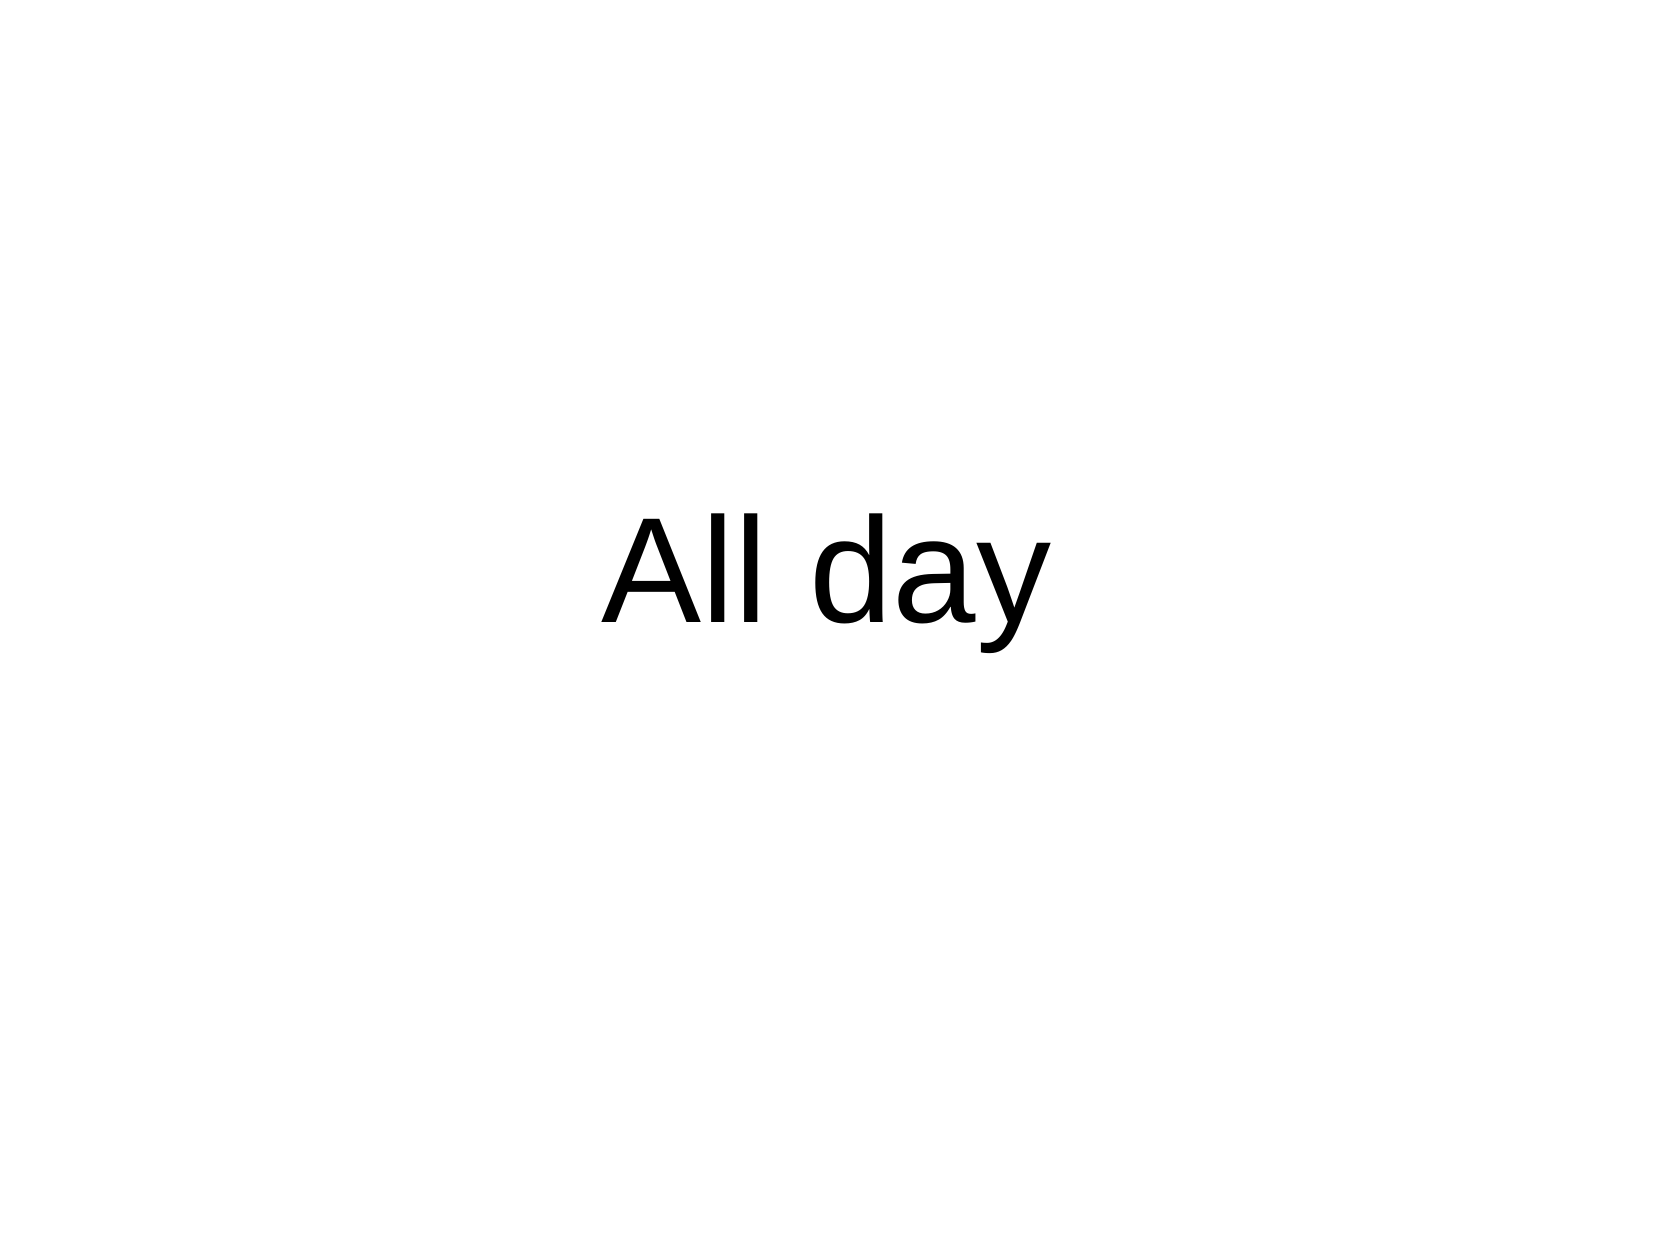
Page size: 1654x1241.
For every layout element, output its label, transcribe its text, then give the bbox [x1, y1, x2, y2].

title All day [82, 56, 1571, 1086]
